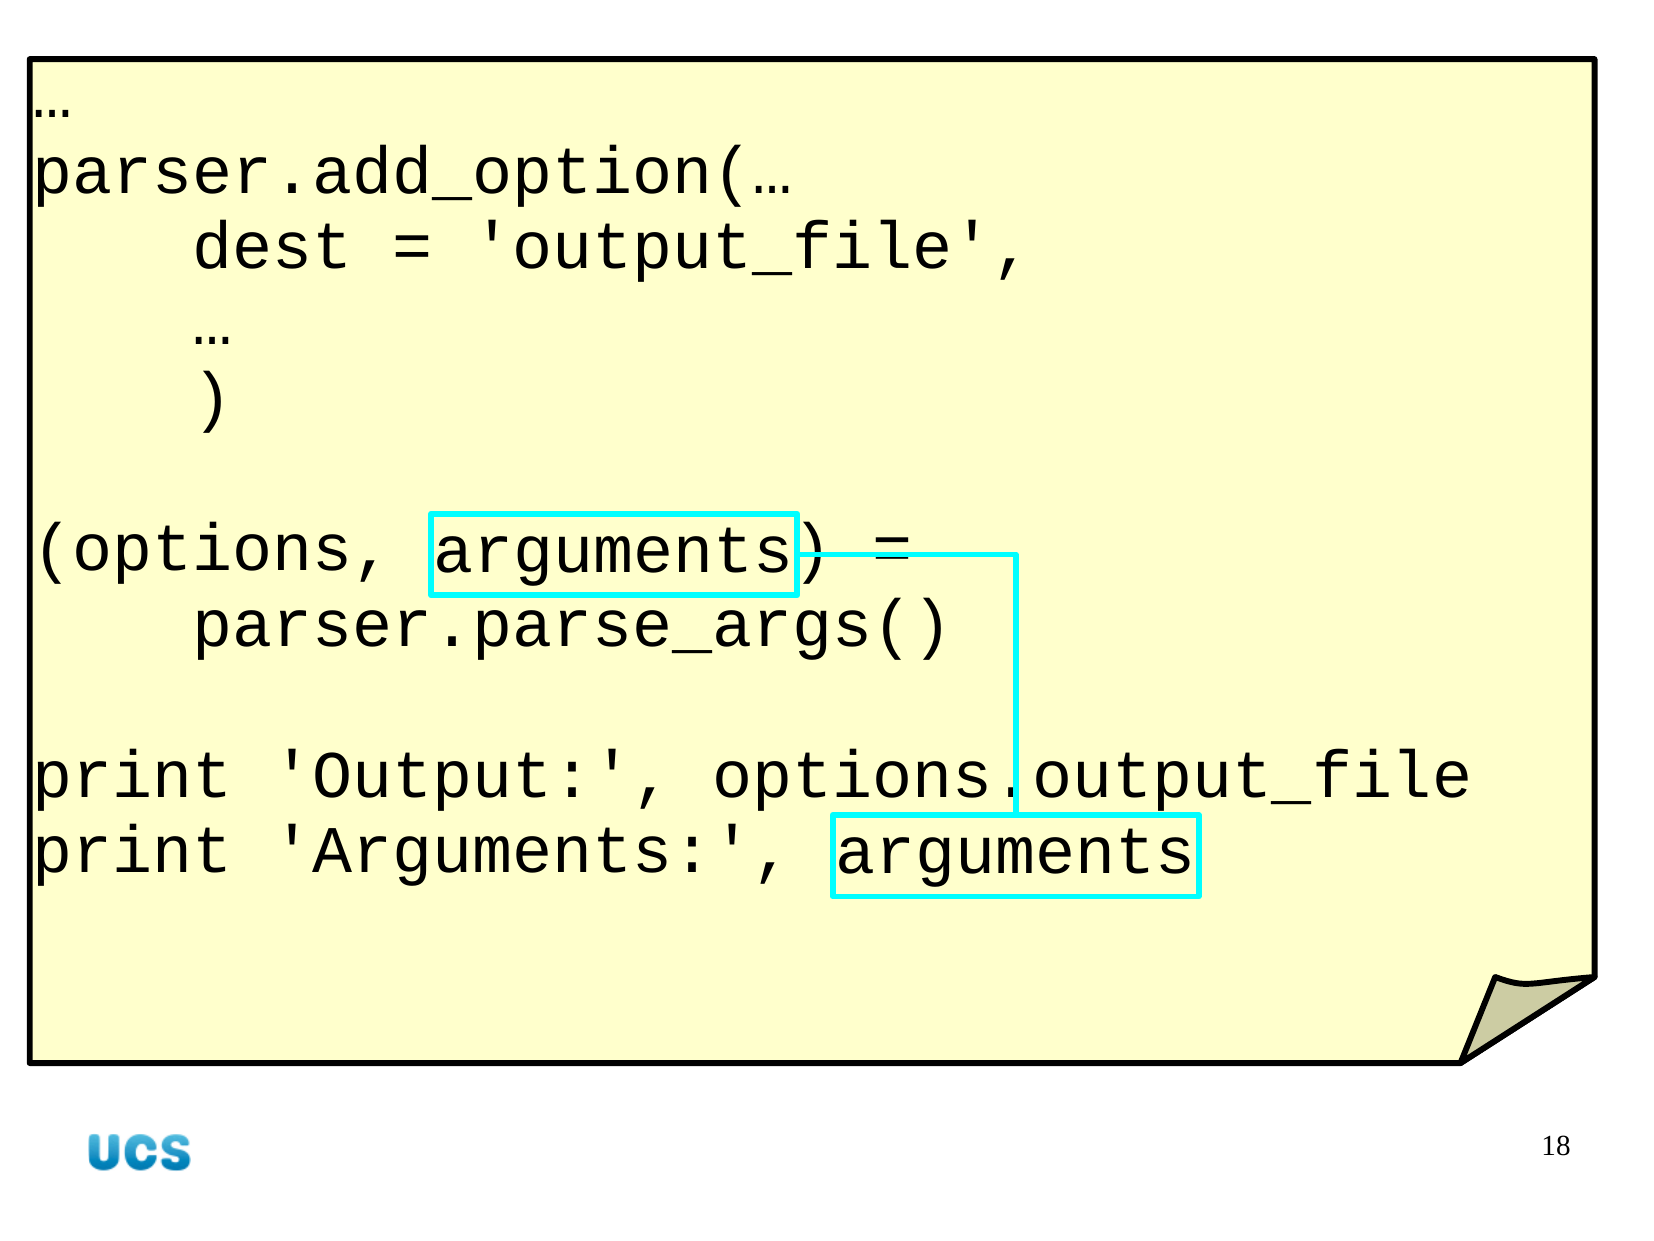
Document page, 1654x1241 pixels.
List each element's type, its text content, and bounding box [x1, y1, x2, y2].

text_box arguments [431, 513, 798, 596]
text_box arguments [832, 814, 1199, 897]
text_box … parser.add_option(… dest = 'output_file', … ) (options, ) = parser.parse_args() print 'Output:', options.output_file print 'Arguments:', [29, 59, 1595, 1064]
picture [88, 1133, 191, 1172]
